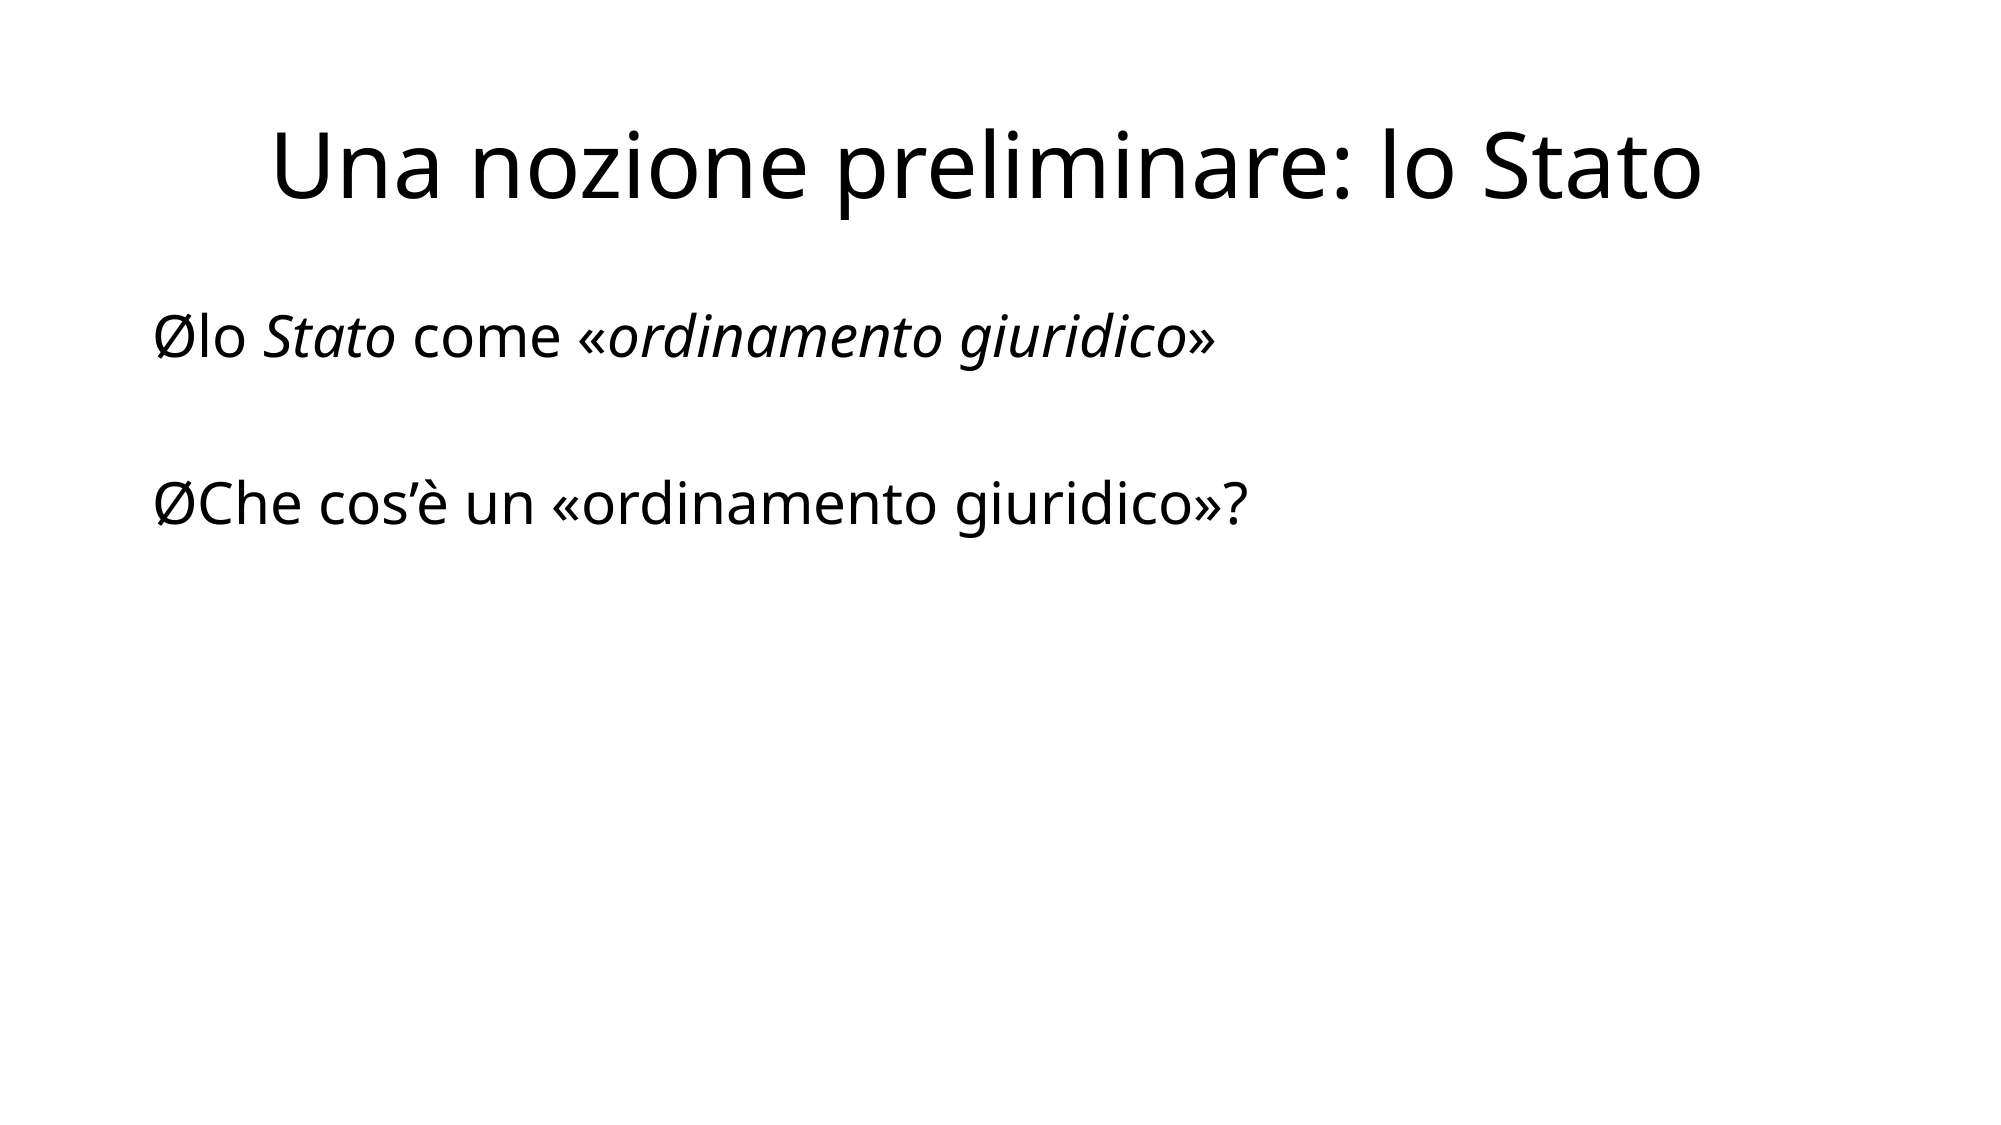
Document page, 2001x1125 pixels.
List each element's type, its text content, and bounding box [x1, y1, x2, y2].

list lo Stato come «ordinamento giuridico» Che cos’è un «ordinamento giuridico»? [137, 299, 1863, 1014]
title Una nozione preliminare: lo Stato [137, 59, 1863, 278]
